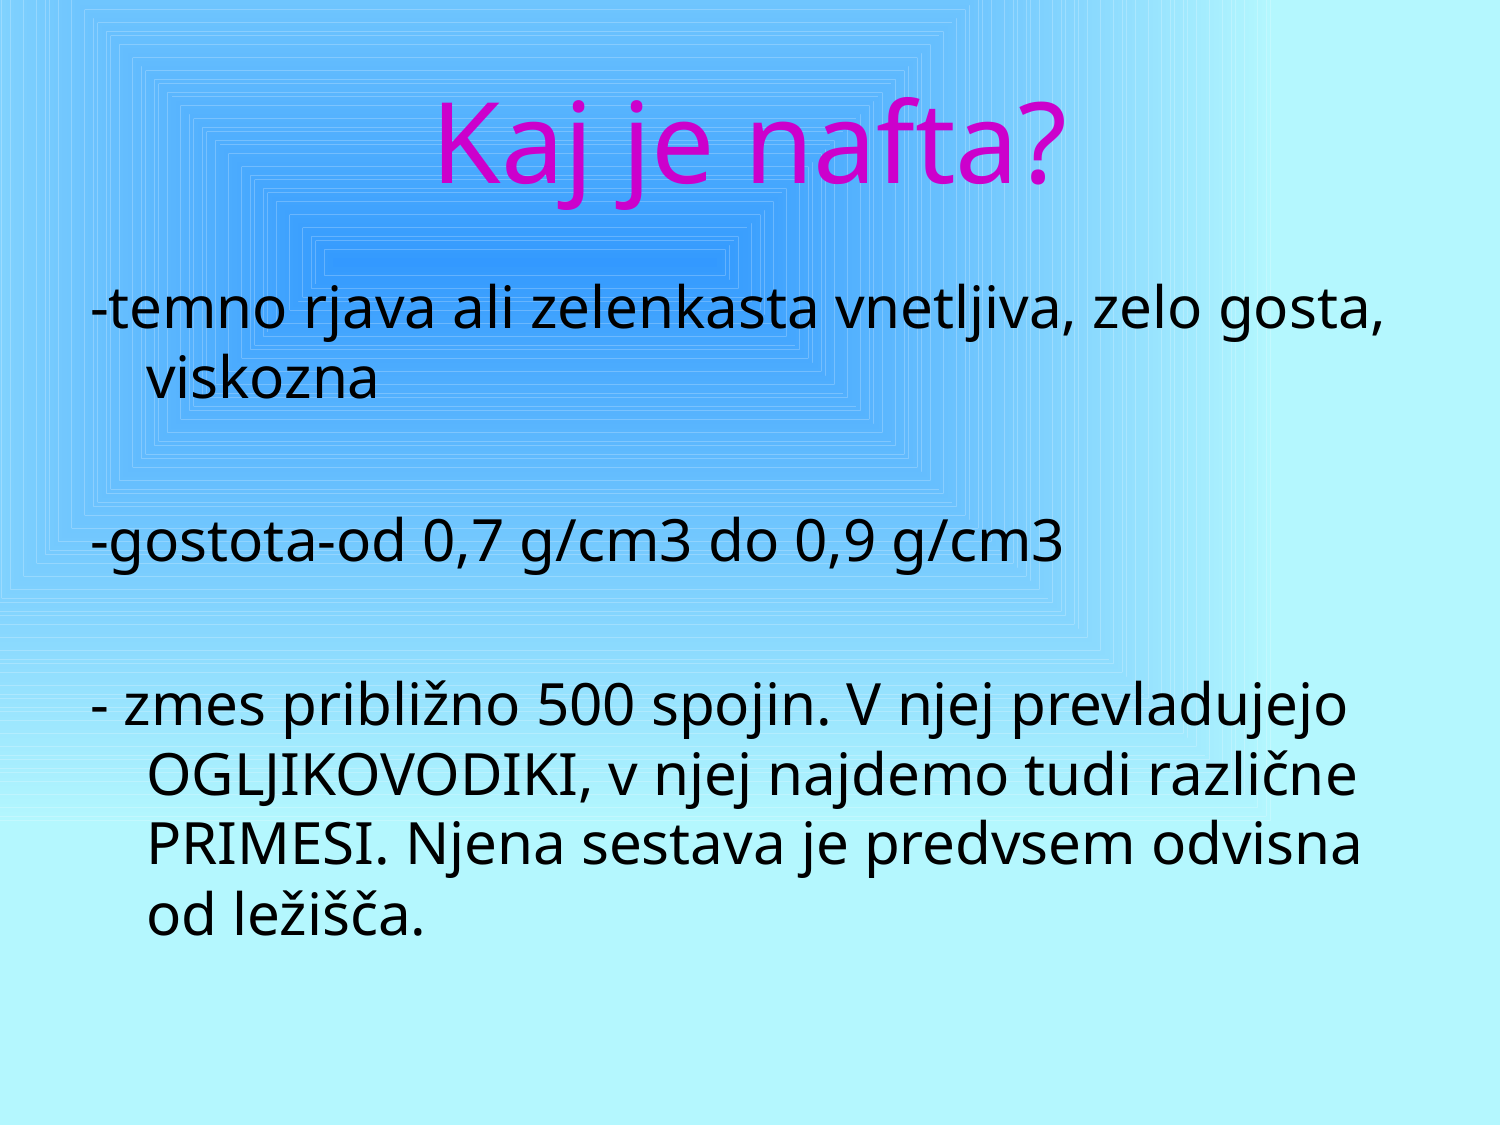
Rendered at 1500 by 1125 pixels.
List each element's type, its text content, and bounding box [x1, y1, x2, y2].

title Kaj je nafta? [75, 45, 1425, 233]
list -temno rjava ali zelenkasta vnetljiva, zelo gosta, viskozna -gostota-od 0,7 g/cm3 do 0,9 g/cm3 - zmes približno 500 spojin. V njej prevladujejo OGLJIKOVODIKI, v njej najdemo tudi različne PRIMESI. Njena sestava je predvsem odvisna od ležišča. [75, 262, 1425, 1005]
